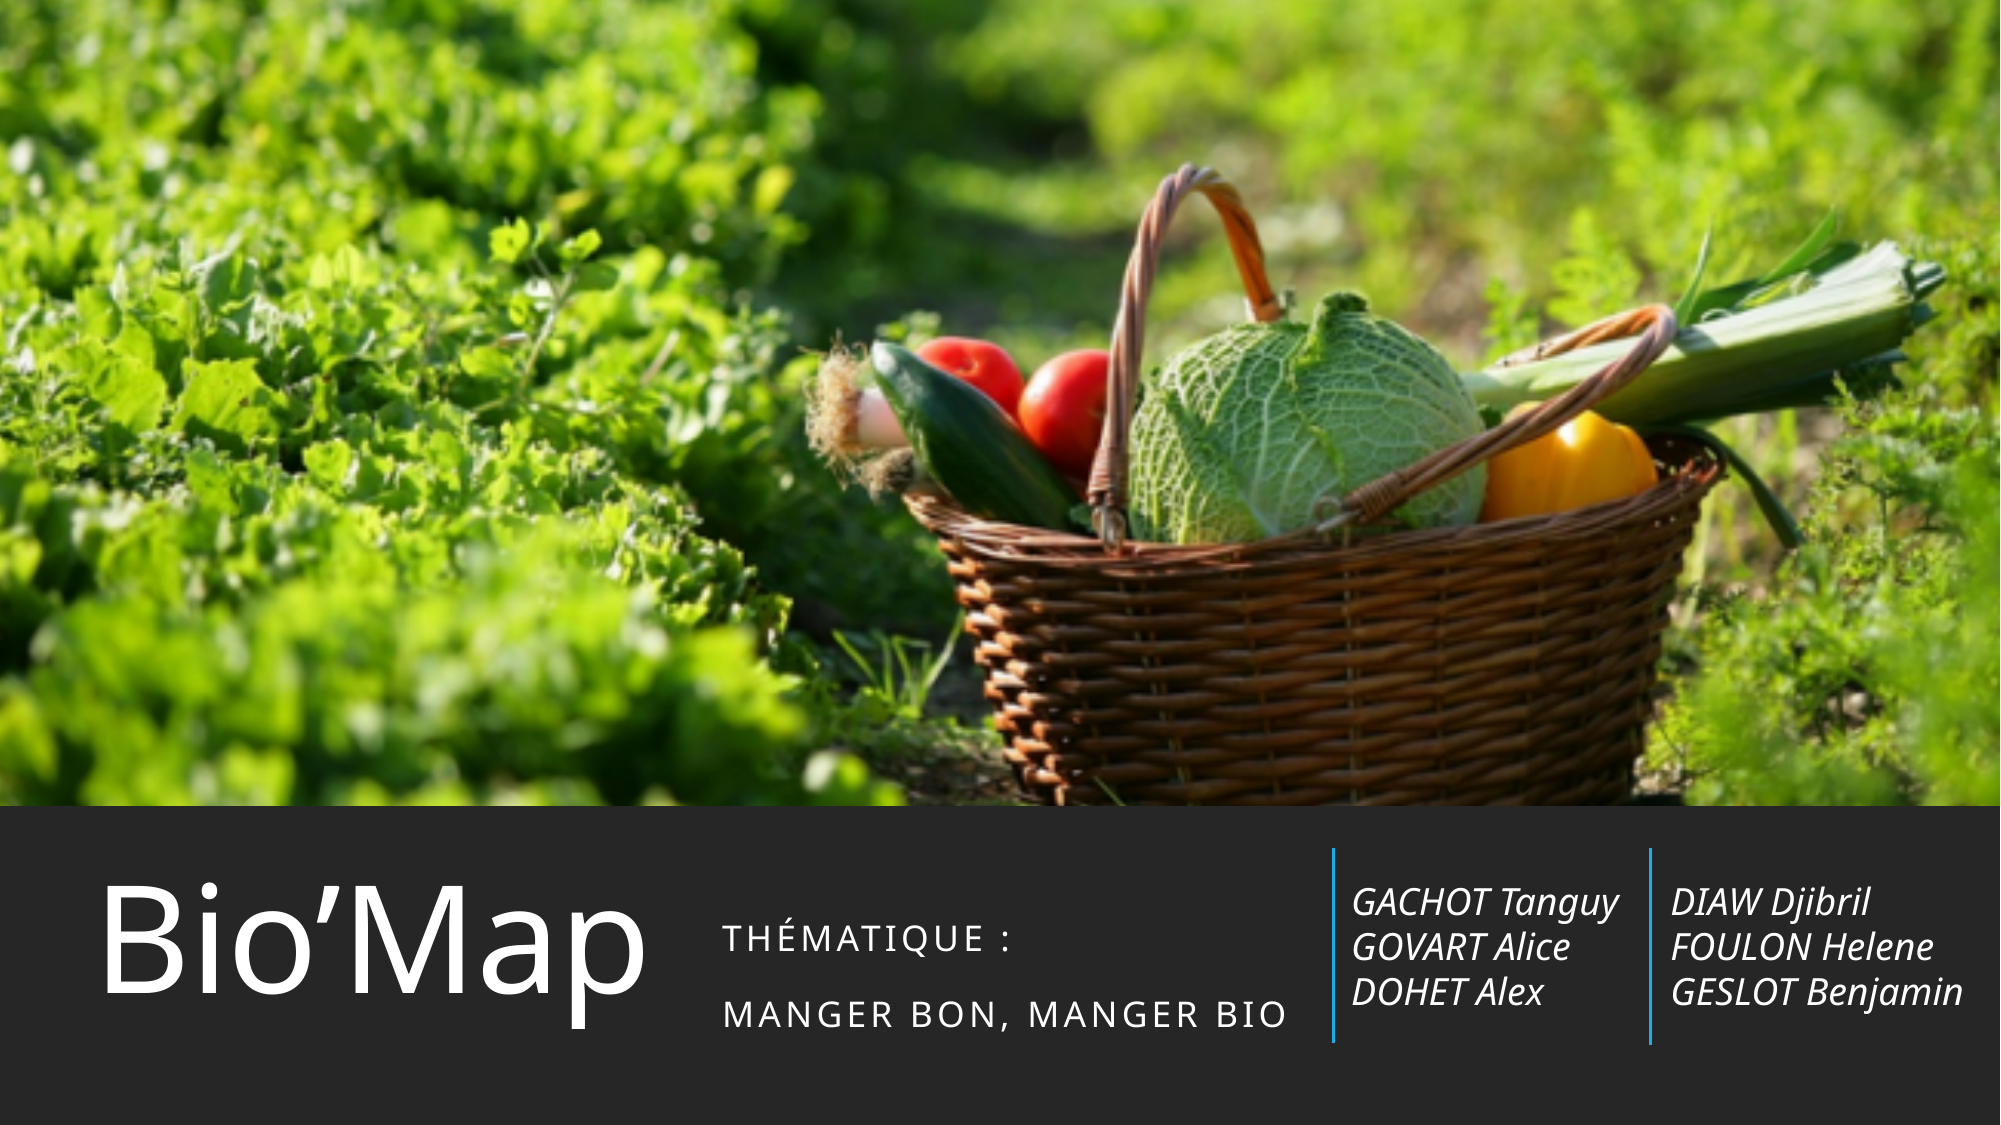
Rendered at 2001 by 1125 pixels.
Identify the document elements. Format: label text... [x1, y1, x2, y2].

text_box DIAW Djibril FOULON Helene GESLOT Benjamin [1655, 870, 2000, 1067]
picture [0, 0, 2000, 806]
text_box [0, 806, 2000, 1125]
text_box GACHOT Tanguy GOVART Alice DOHET Alex [1336, 870, 1655, 1067]
subtitle Thématique : Manger bon, manger bio [707, 839, 1319, 1084]
title Bio’Map [78, 840, 707, 1051]
